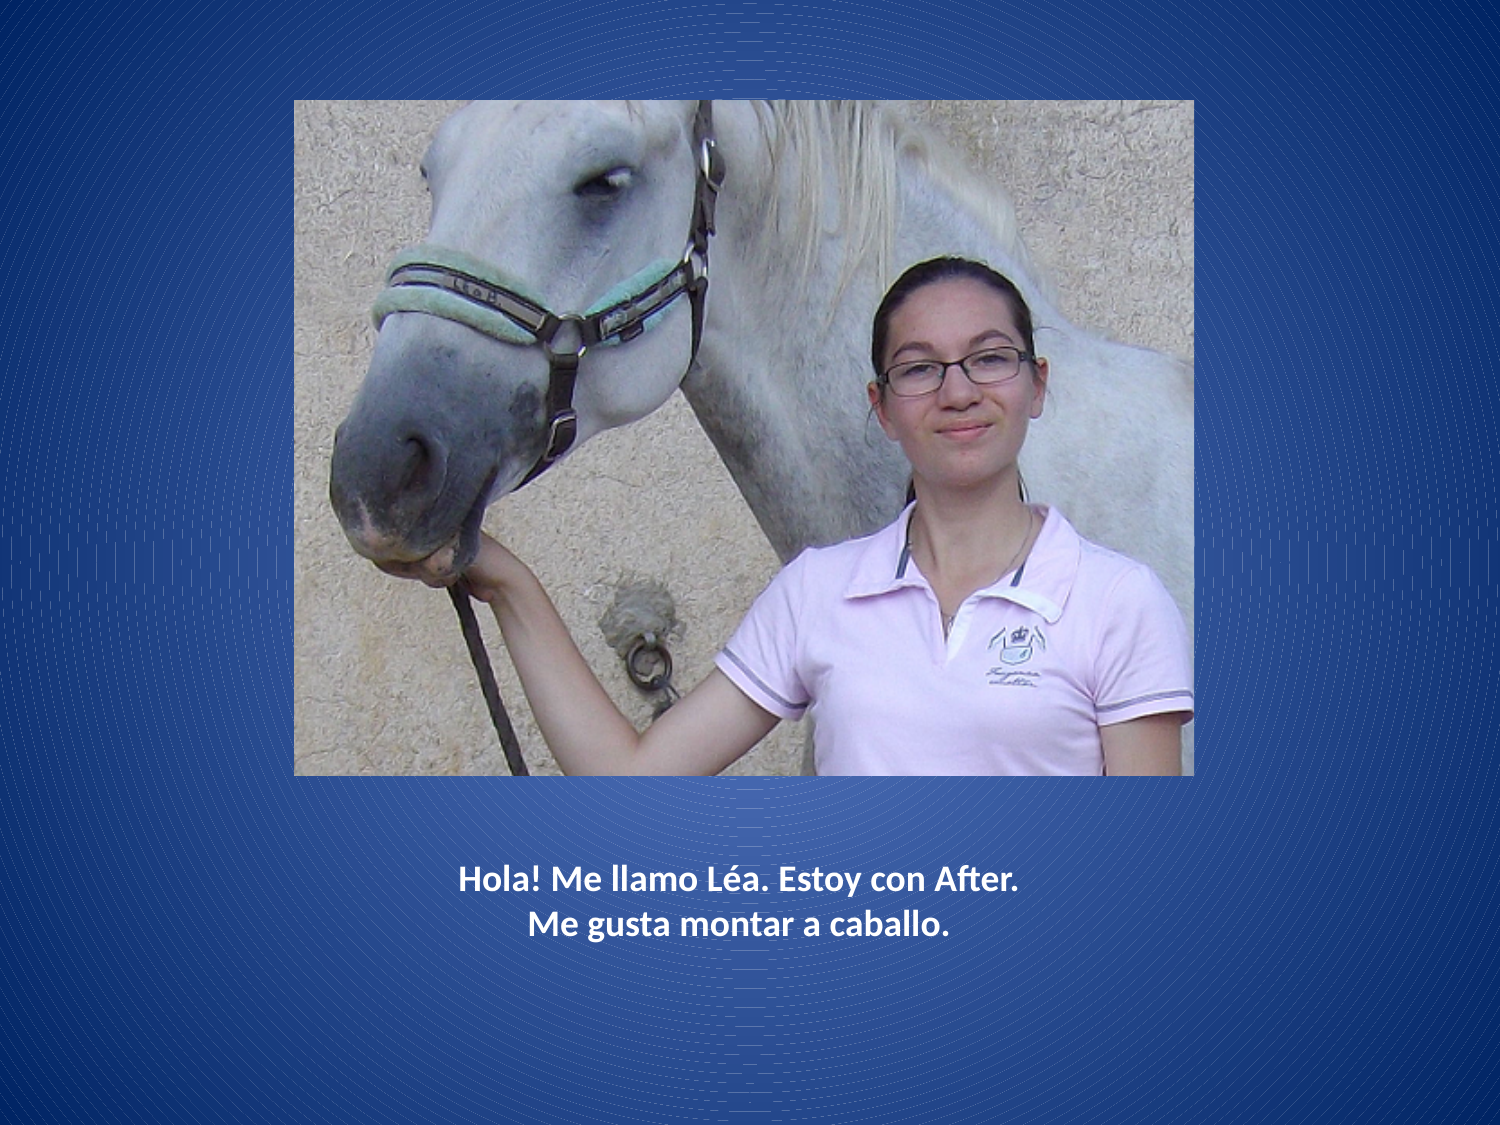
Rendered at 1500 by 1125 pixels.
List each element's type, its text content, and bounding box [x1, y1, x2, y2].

picture [294, 100, 1195, 776]
title Hola! Me llamo Léa. Estoy con After. Me gusta montar a caballo. [289, 846, 1190, 939]
